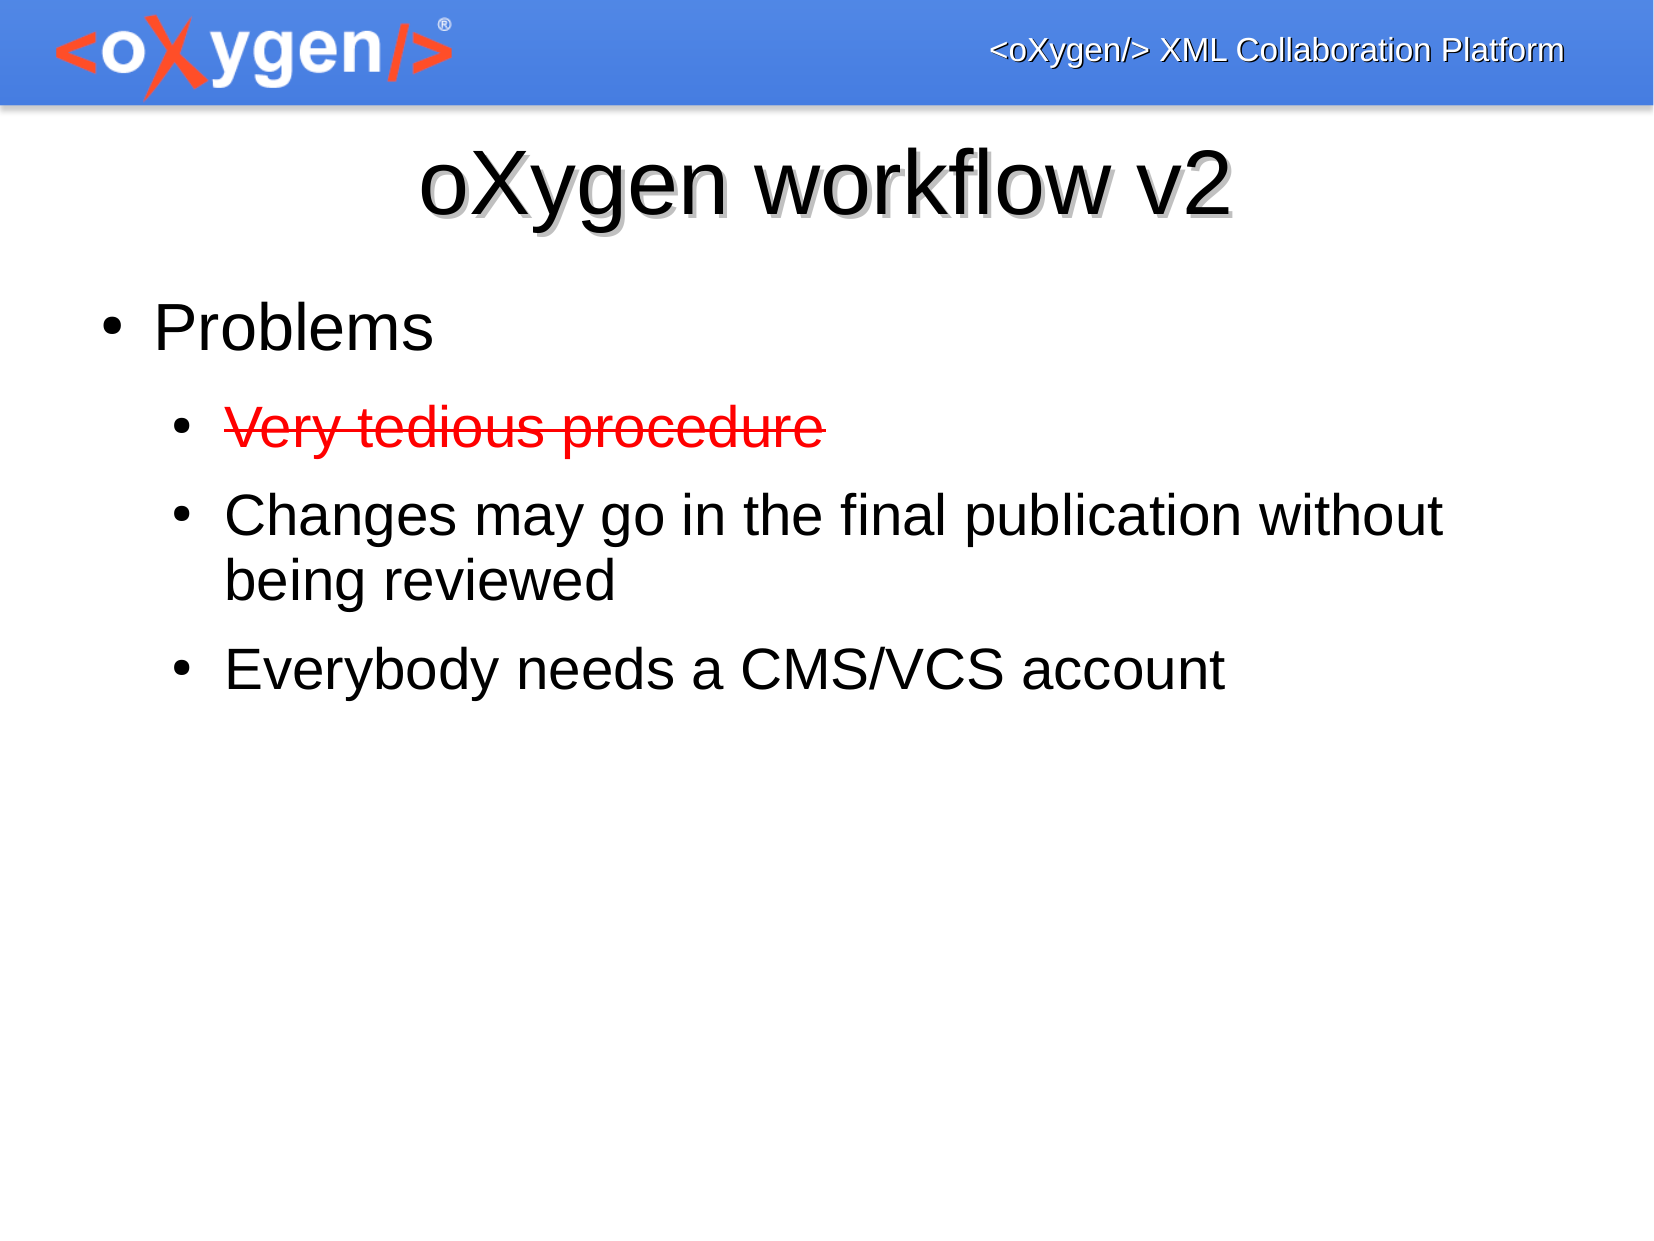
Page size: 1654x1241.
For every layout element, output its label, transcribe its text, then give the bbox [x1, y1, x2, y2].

picture [0, 0, 1654, 119]
list Problems Very tedious procedure Changes may go in the final publication without being reviewed Everybody needs a CMS/VCS account [82, 290, 1571, 1010]
title oXygen workflow v2 [82, 78, 1571, 287]
